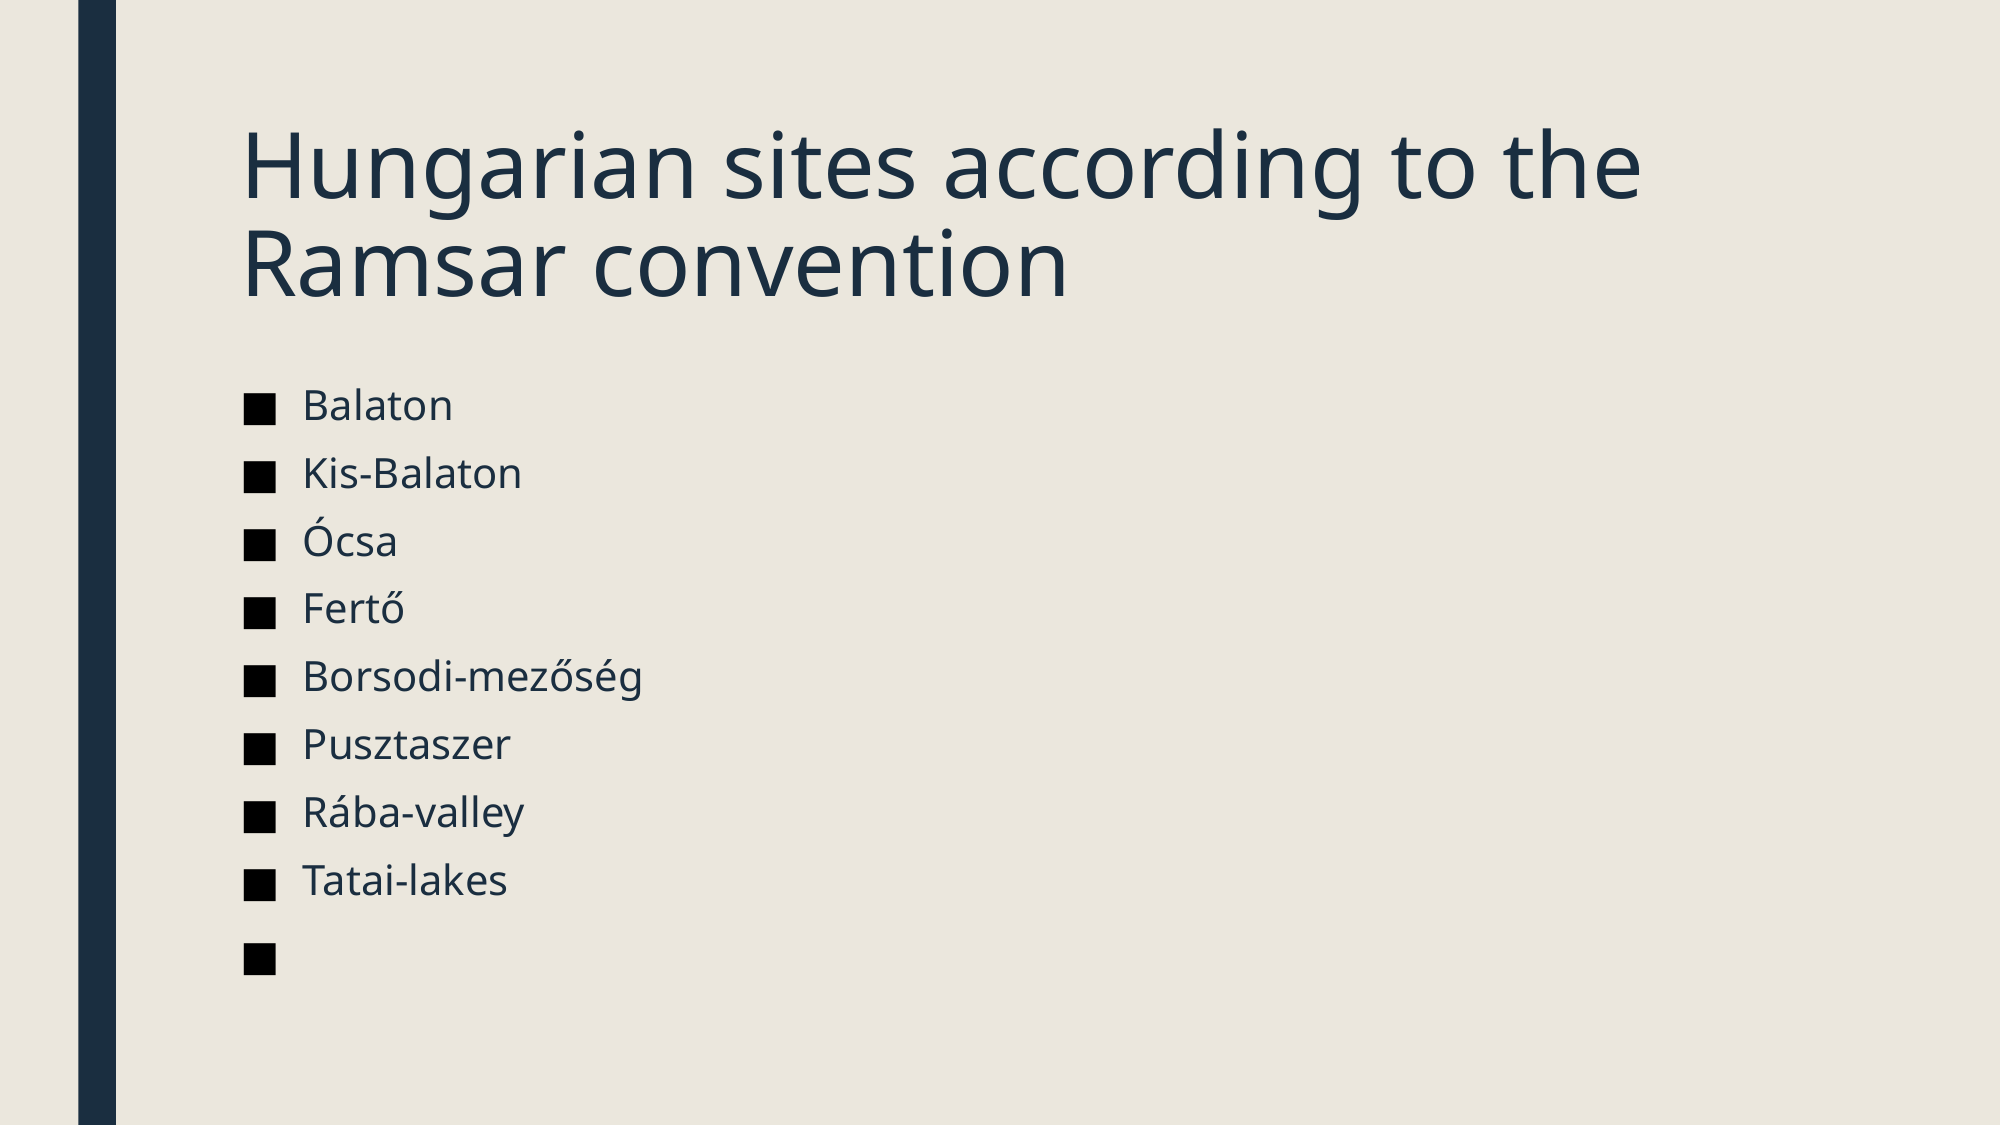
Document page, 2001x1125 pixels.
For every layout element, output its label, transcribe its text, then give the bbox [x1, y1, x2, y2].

list Balaton Kis-Balaton Ócsa Fertő Borsodi-mezőség Pusztaszer Rába-valley Tatai-lakes [225, 375, 1801, 963]
title Hungarian sites according to the Ramsar convention [225, 112, 1801, 357]
